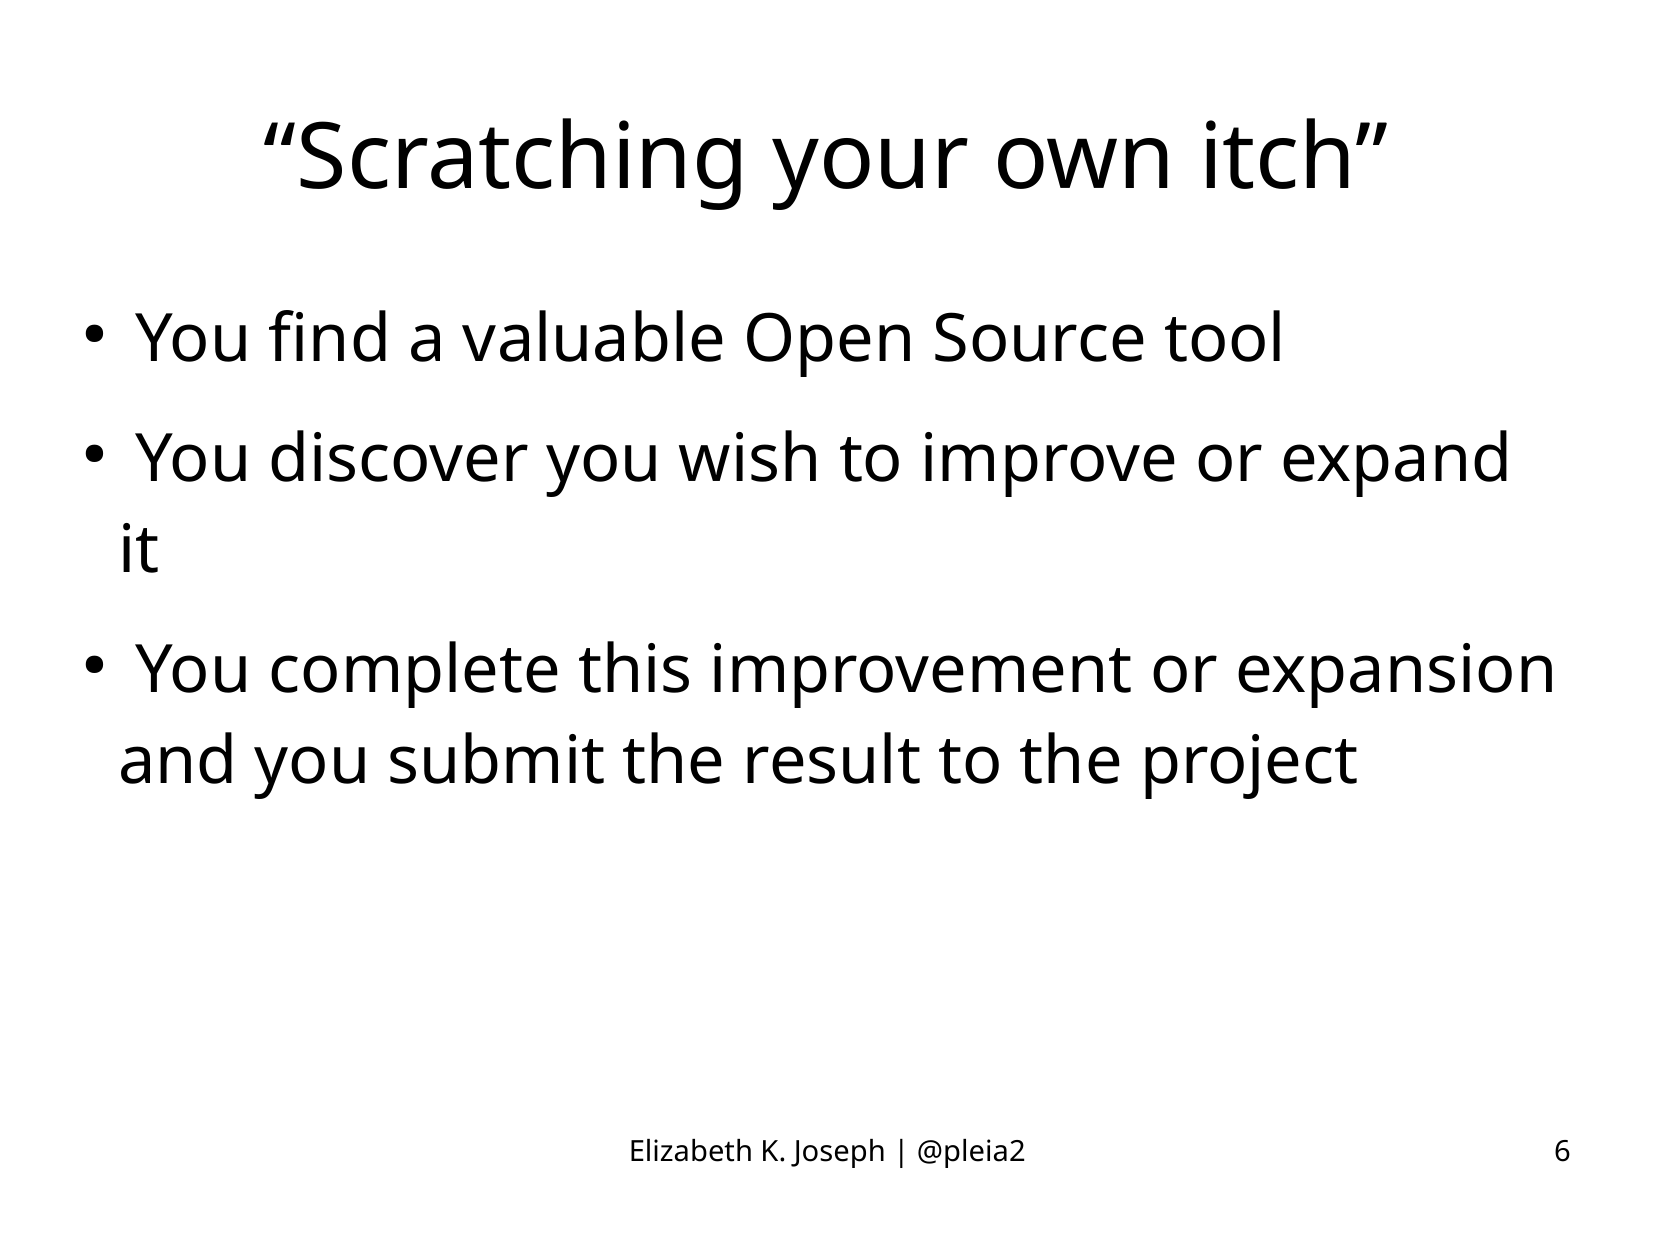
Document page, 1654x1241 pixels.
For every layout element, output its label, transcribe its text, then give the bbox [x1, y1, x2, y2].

list You find a valuable Open Source tool You discover you wish to improve or expand it You complete this improvement or expansion and you submit the result to the project [82, 290, 1571, 1010]
title “Scratching your own itch” [82, 49, 1571, 257]
